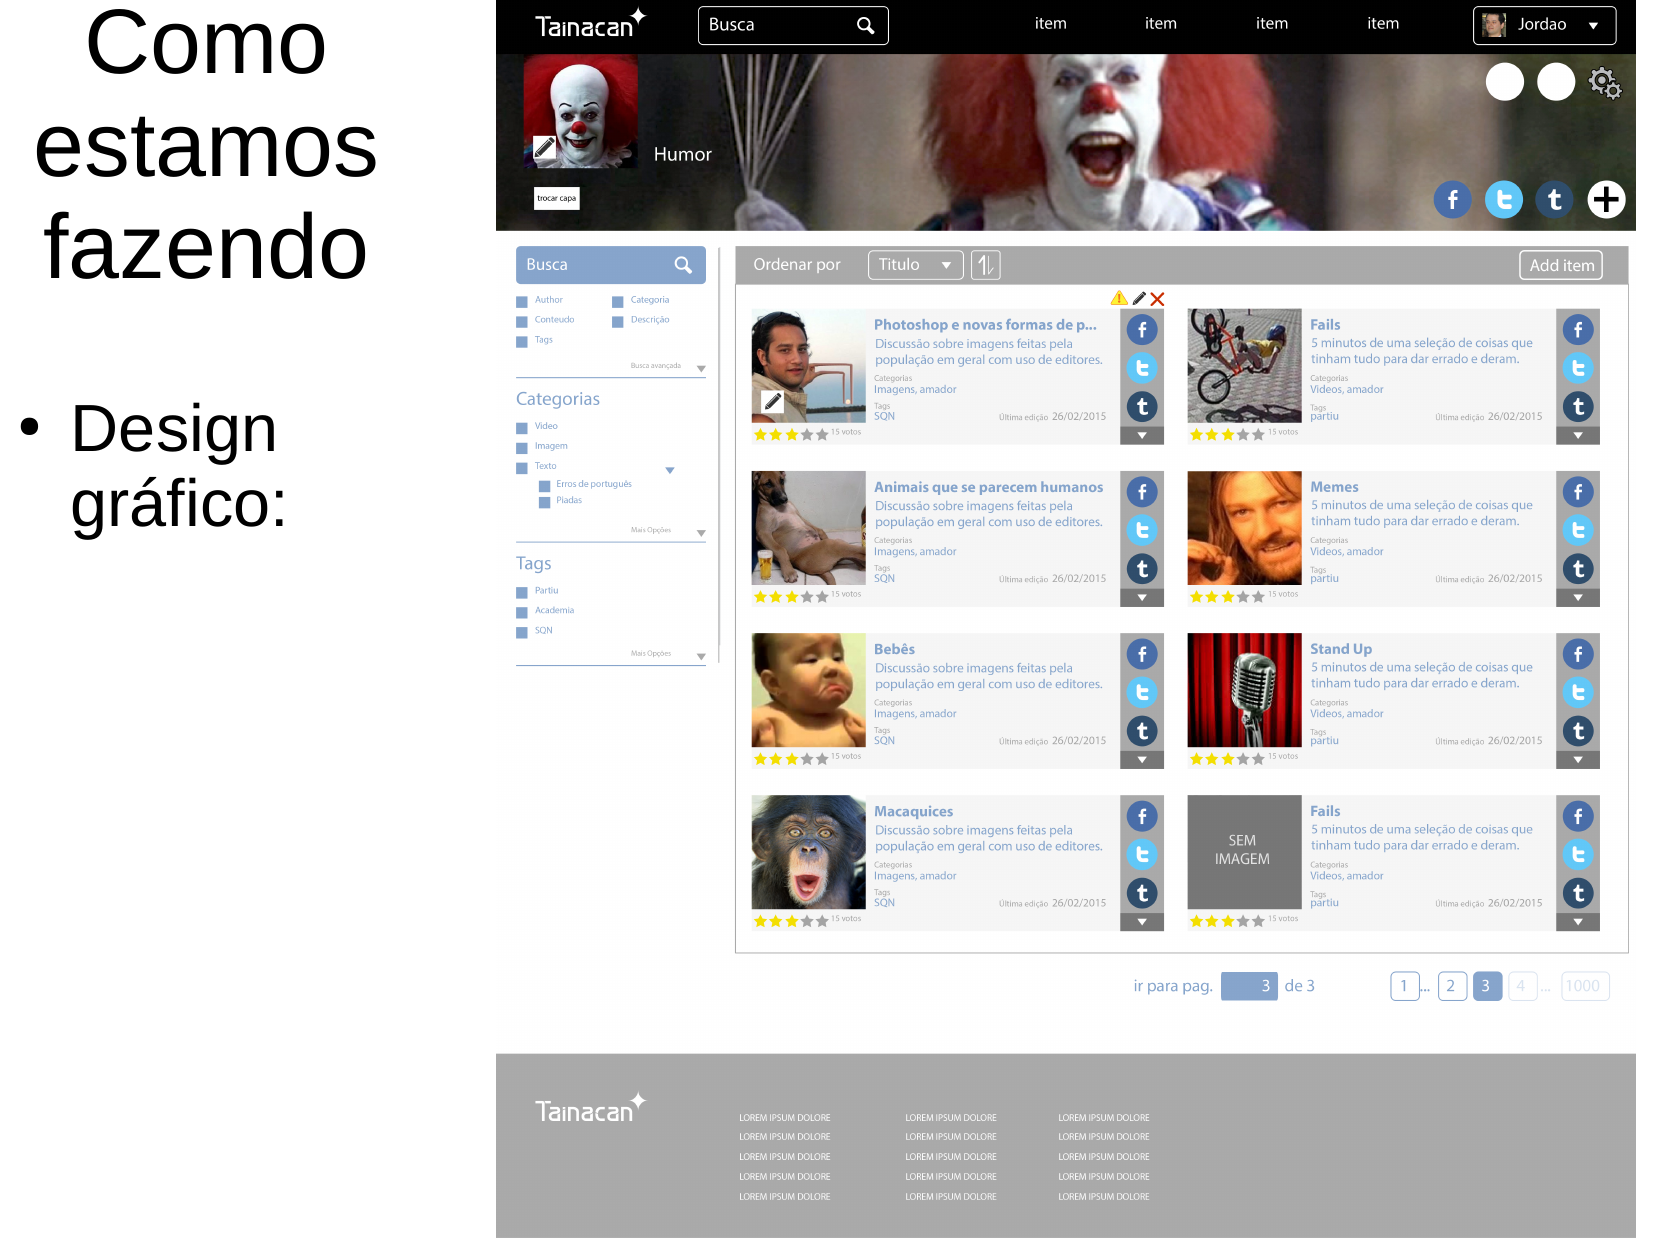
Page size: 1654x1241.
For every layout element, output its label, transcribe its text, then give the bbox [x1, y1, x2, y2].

picture [496, 0, 1636, 1238]
list Design gráfico: [0, 391, 319, 1111]
title Como estamos fazendo [0, 0, 414, 299]
